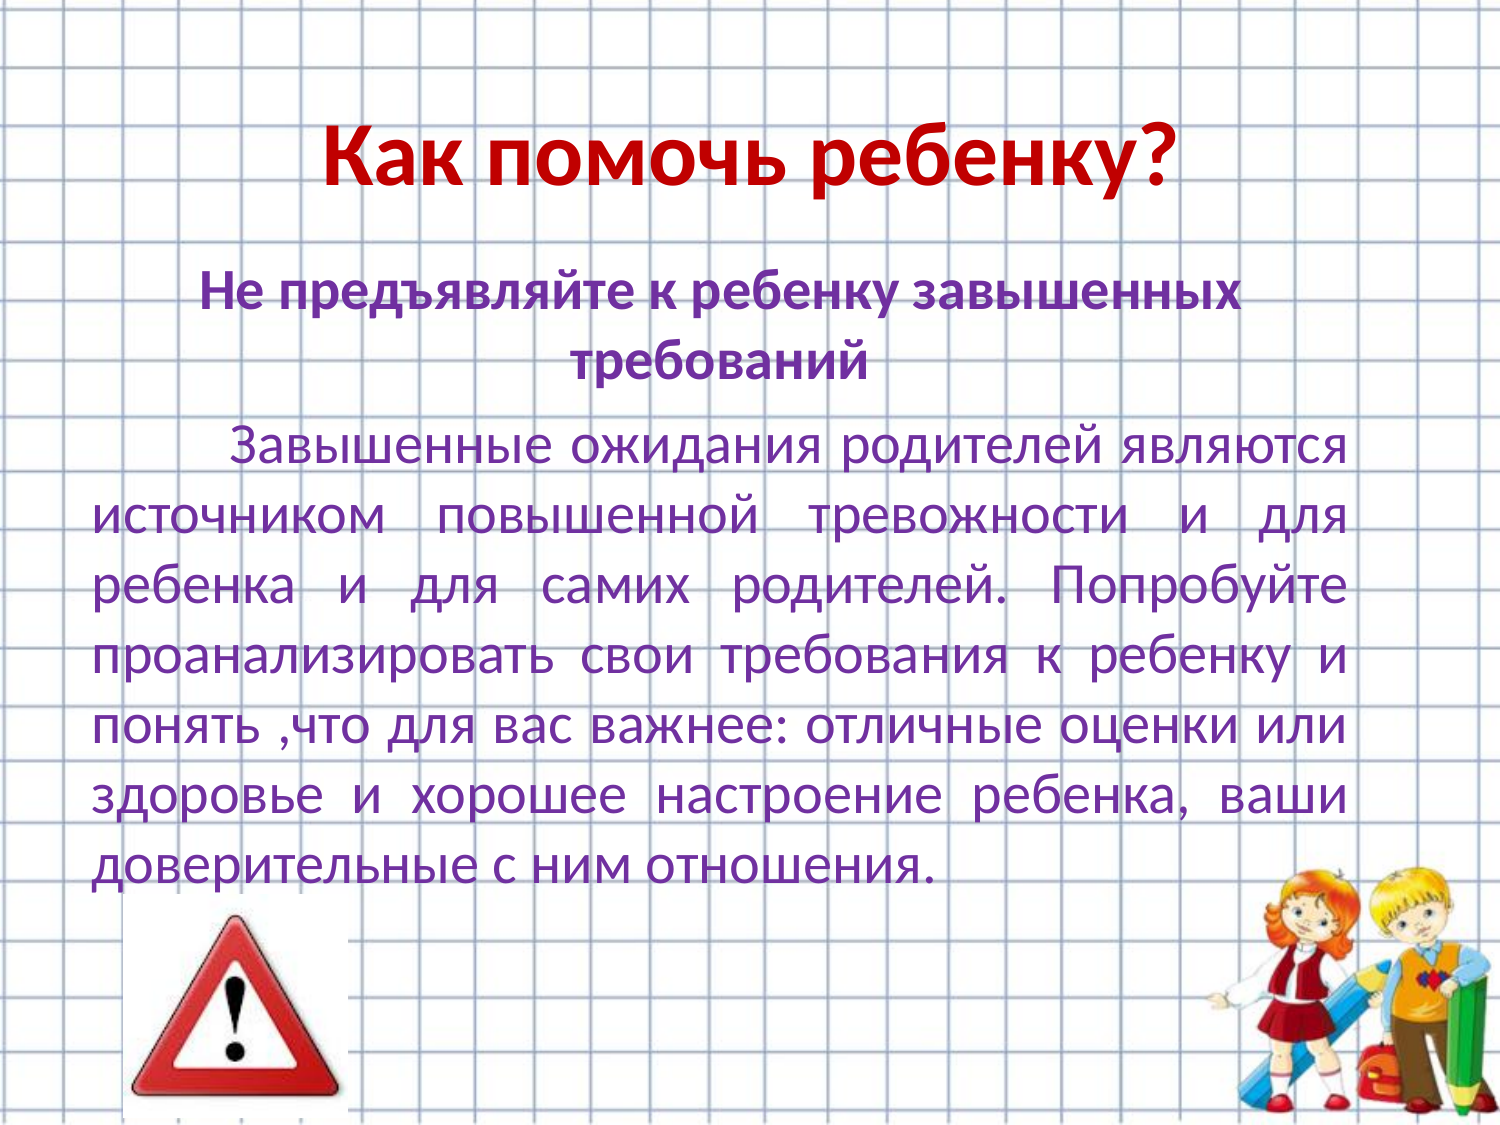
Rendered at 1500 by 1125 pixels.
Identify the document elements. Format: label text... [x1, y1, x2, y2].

title Как помочь ребенку? [76, 54, 1427, 243]
list Не предъявляйте к ребенку завышенных требований Завышенные ожидания родителей являются источником повышенной тревожности и для ребенка и для самих родителей. Попробуйте проанализировать свои требования к ребенку и понять ,что для вас важнее: отличные оценки или здоровье и хорошее настроение ребенка, ваши доверительные с ним отношения. [76, 243, 1365, 1094]
picture [0, 0, 1500, 1125]
